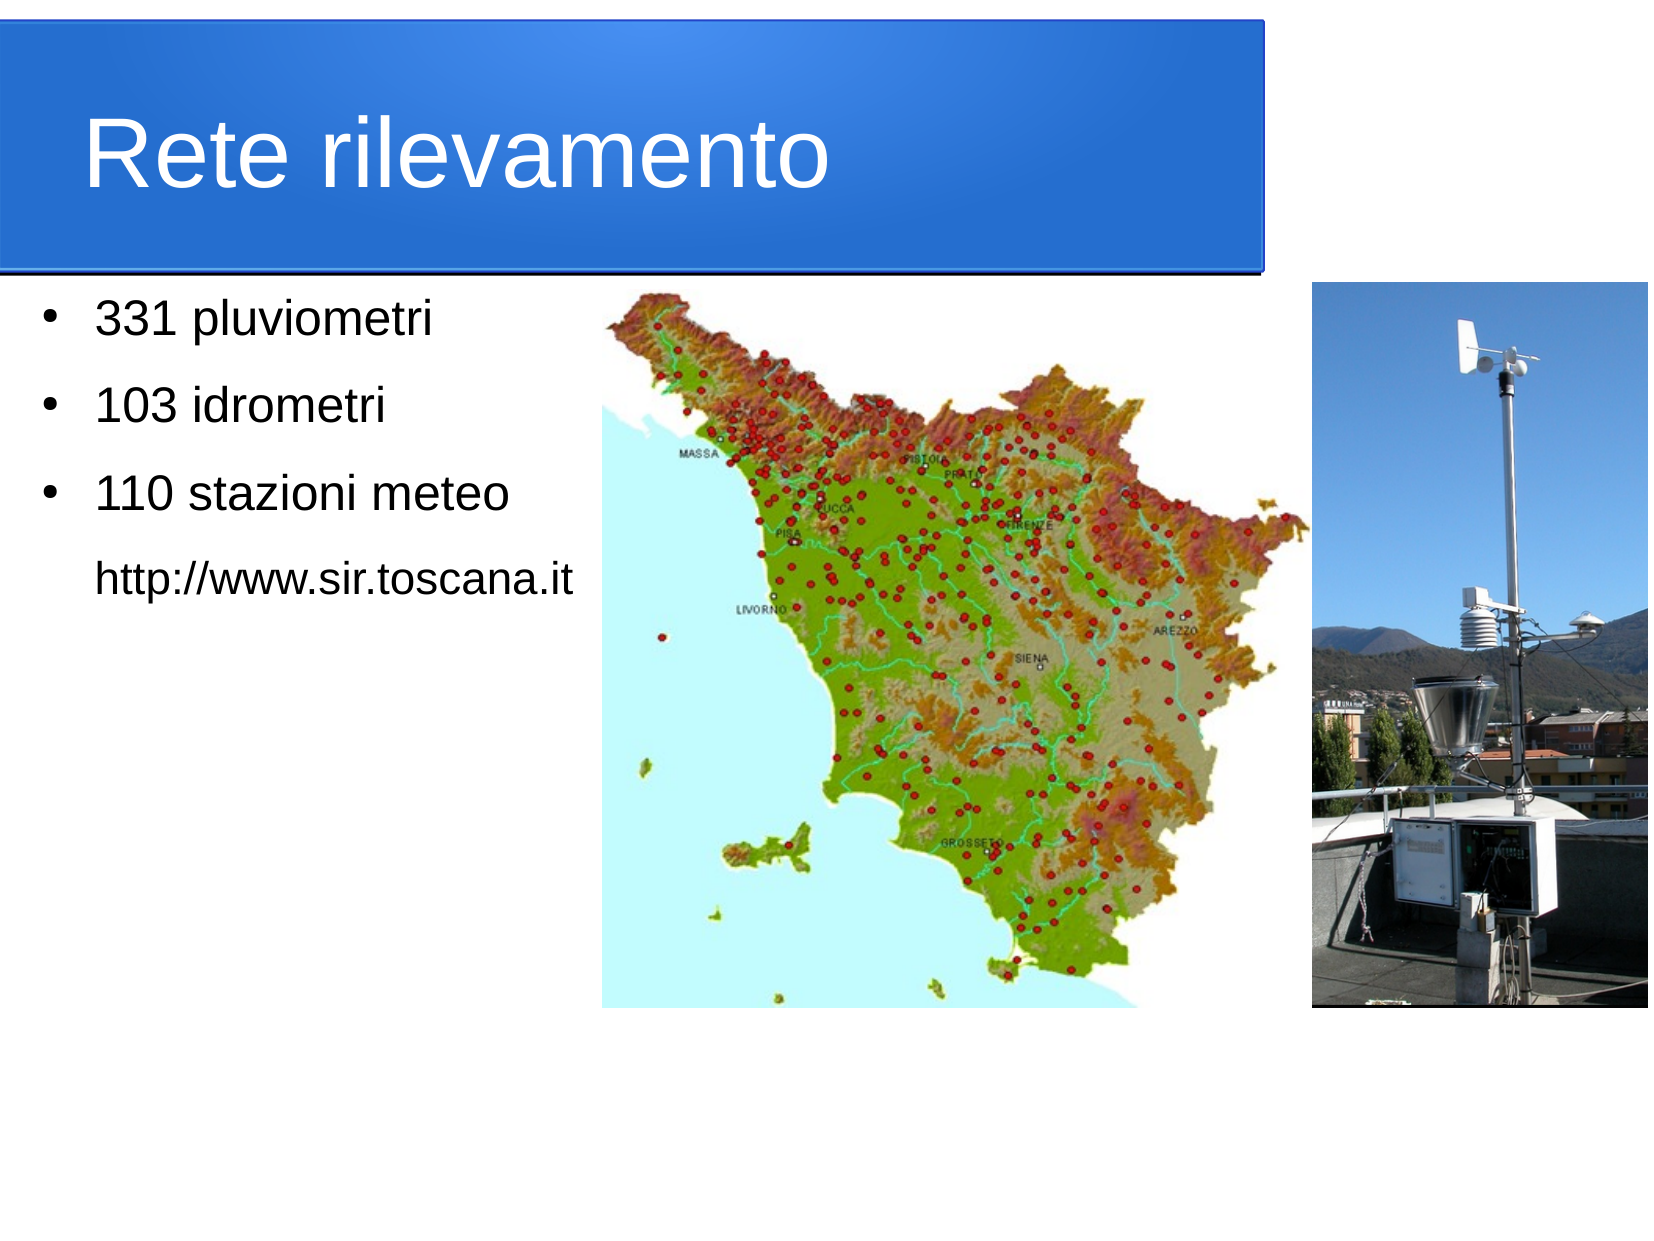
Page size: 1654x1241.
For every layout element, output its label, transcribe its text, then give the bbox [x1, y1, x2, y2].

list 331 pluviometri 103 idrometri 110 stazioni meteo http://www.sir.toscana.it [23, 289, 602, 638]
picture [602, 282, 1648, 1008]
title Rete rilevamento [82, 49, 1250, 257]
